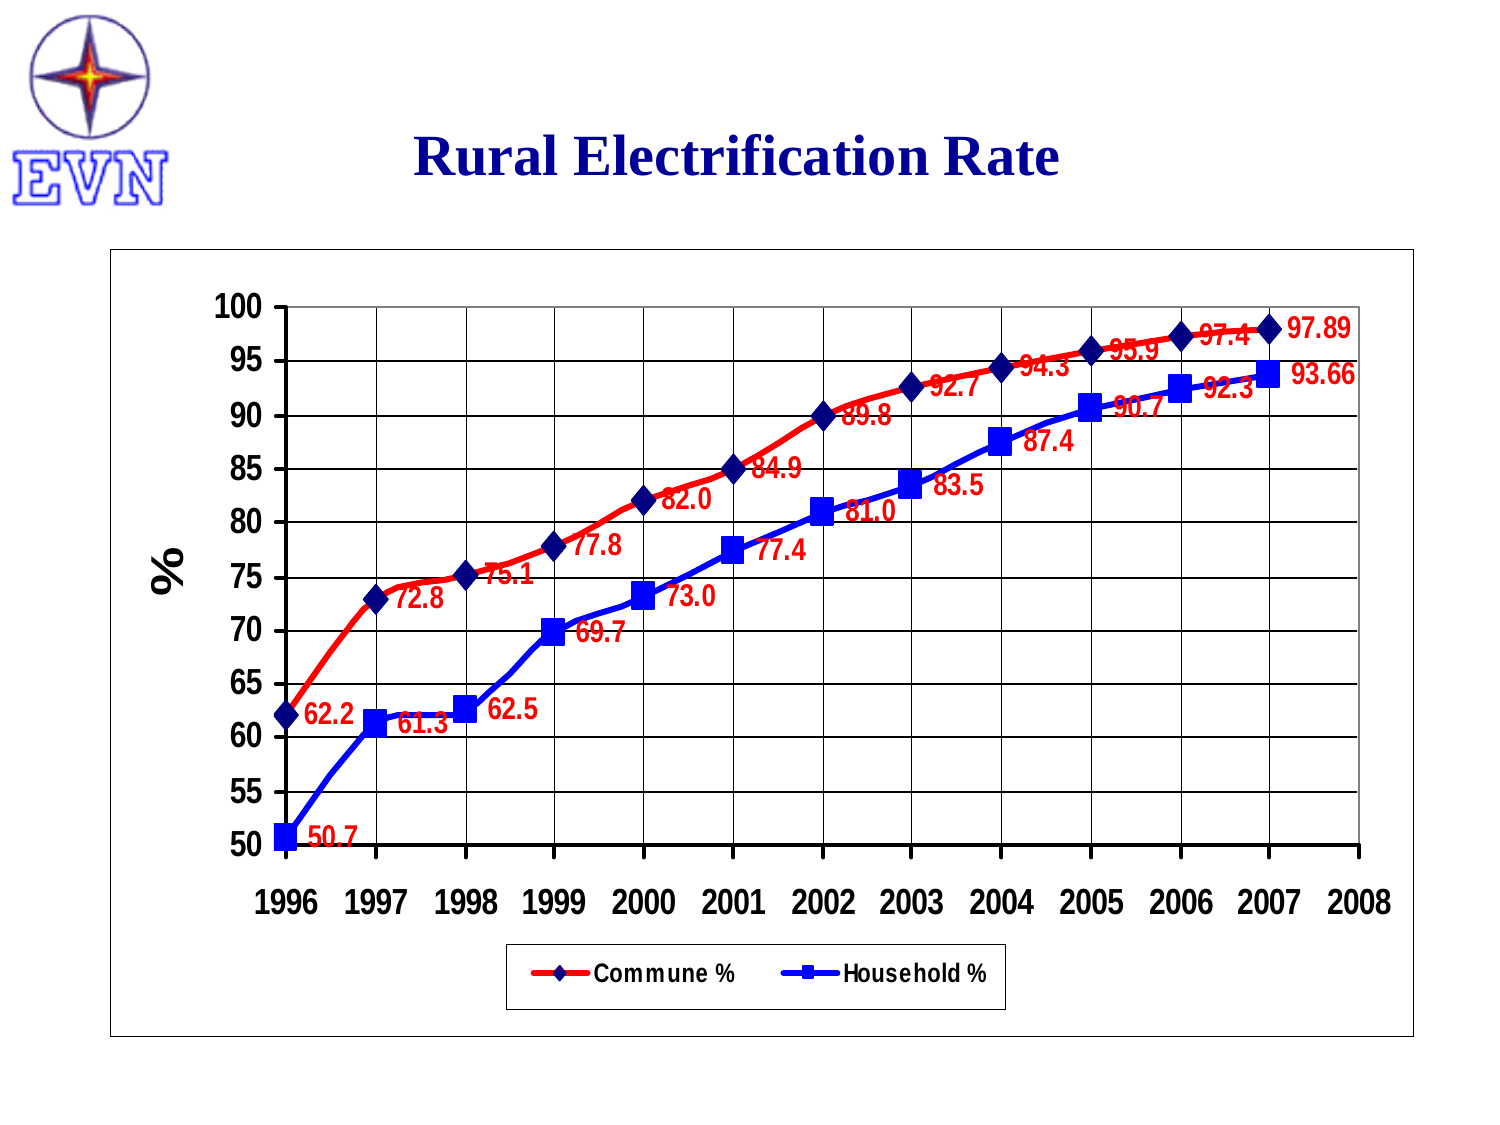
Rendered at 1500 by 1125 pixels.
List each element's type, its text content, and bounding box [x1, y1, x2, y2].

picture [0, 0, 179, 223]
picture [99, 237, 1426, 1048]
title Rural Electrification Rate [75, 45, 1426, 233]
